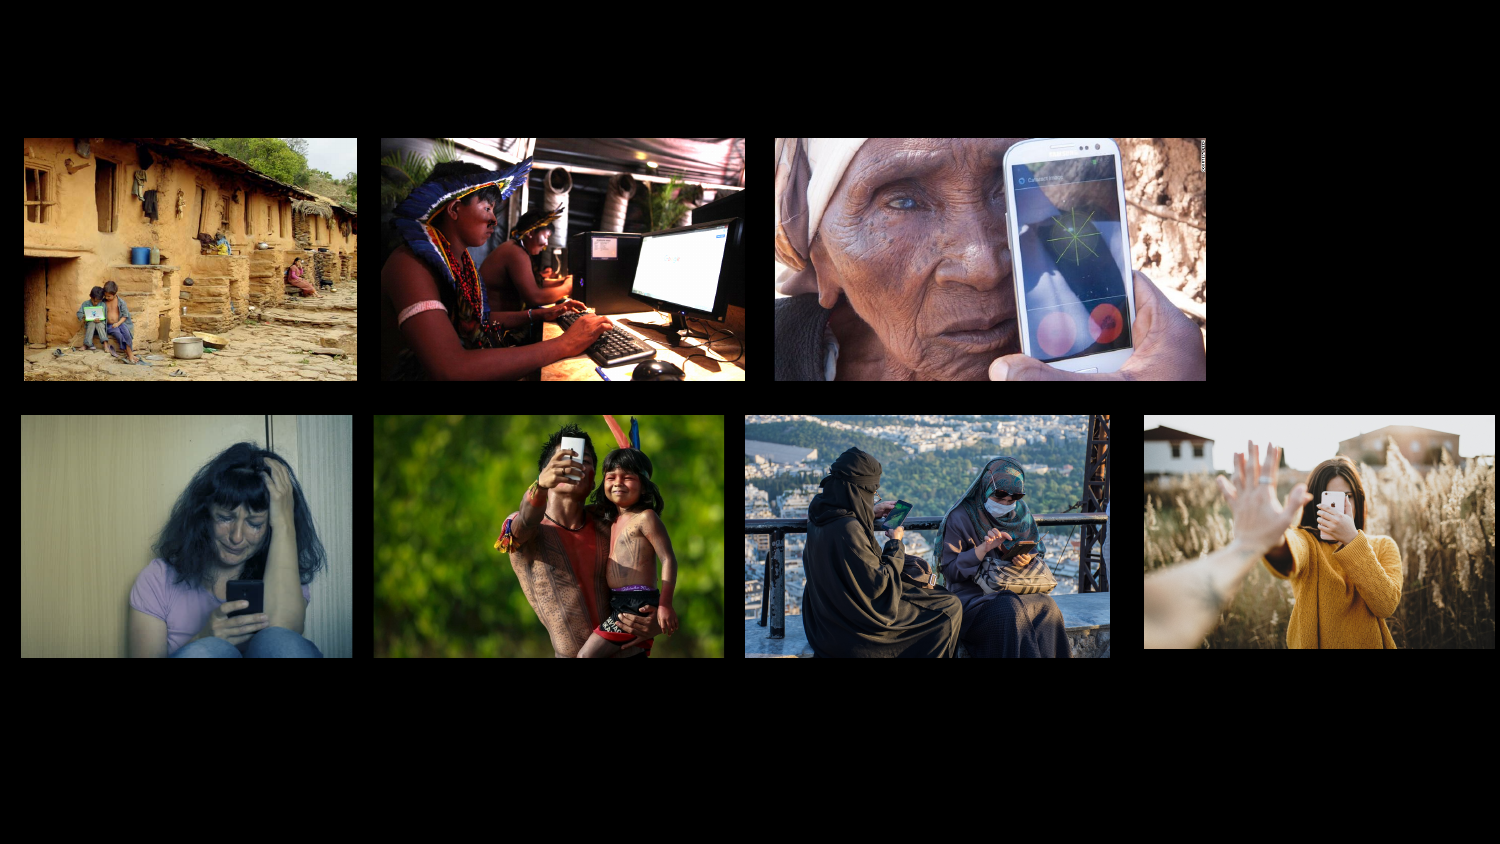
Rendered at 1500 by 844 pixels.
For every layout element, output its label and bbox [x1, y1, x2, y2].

picture [21, 415, 353, 658]
picture [381, 138, 745, 381]
picture [774, 138, 1206, 381]
picture [745, 415, 1110, 658]
picture [373, 415, 725, 658]
picture [1144, 415, 1495, 649]
picture [24, 138, 357, 381]
